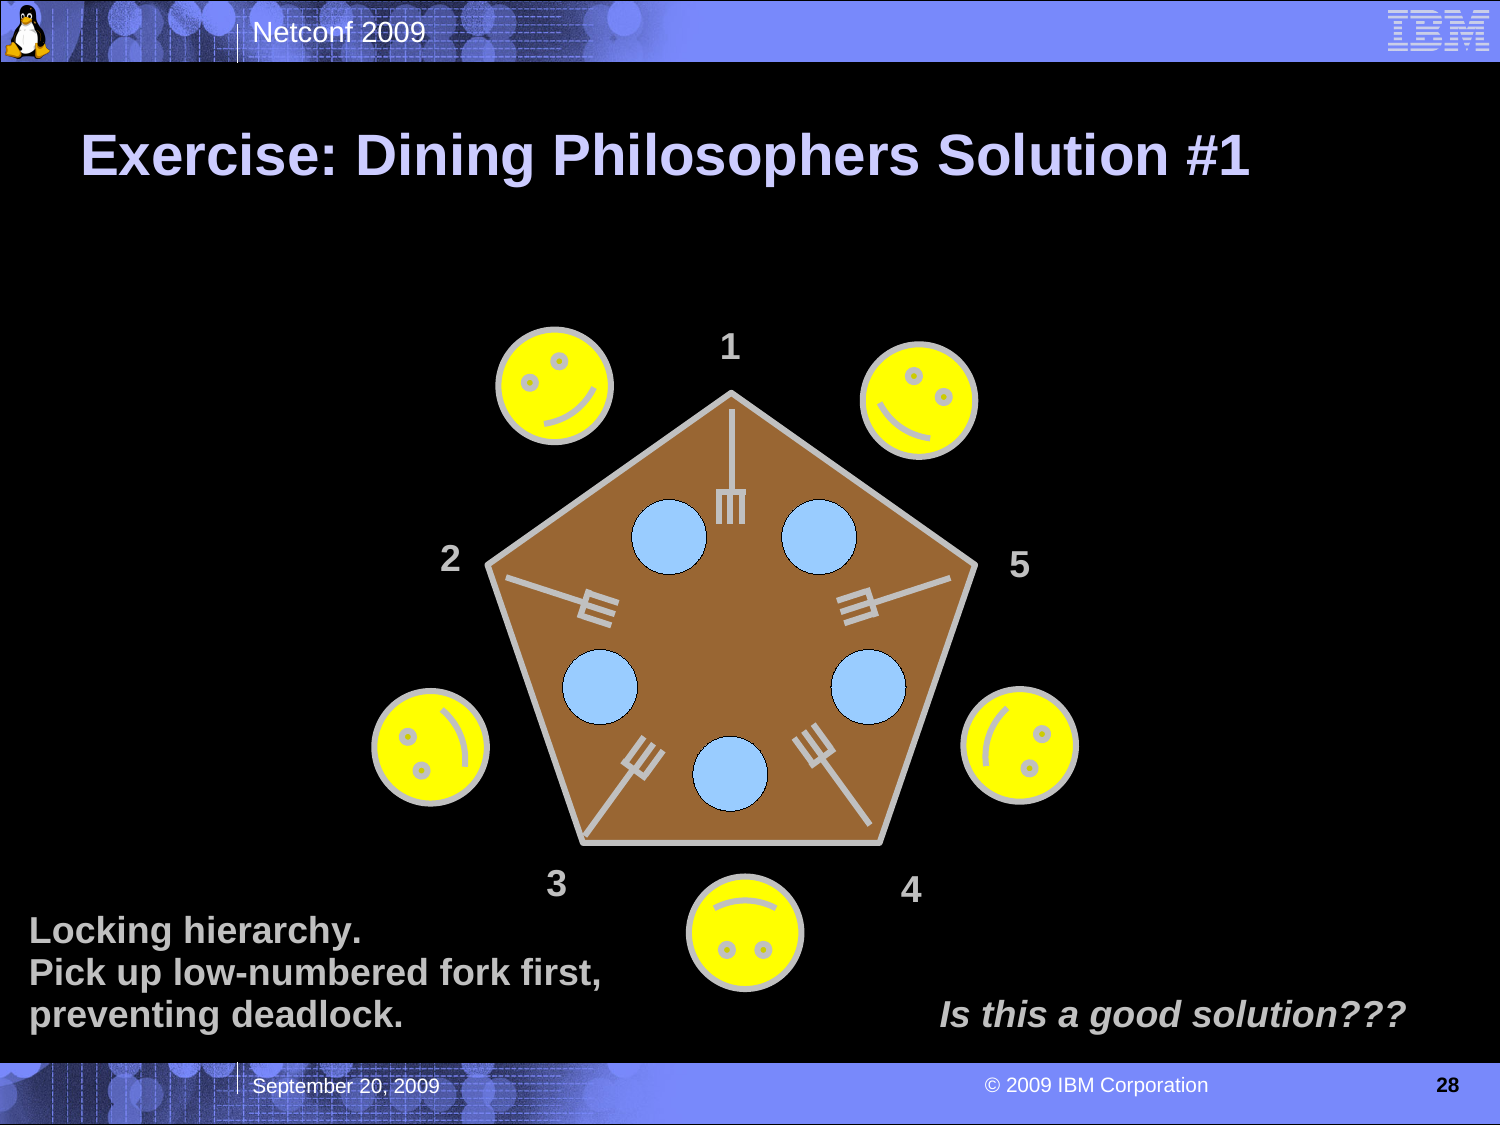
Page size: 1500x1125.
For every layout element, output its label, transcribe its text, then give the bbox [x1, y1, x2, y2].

text_box 3 [531, 855, 583, 902]
text_box [688, 876, 802, 990]
text_box [498, 329, 611, 443]
text_box [374, 691, 487, 804]
text_box 4 [886, 861, 937, 918]
title Exercise: Dining Philosophers Solution #1 [79, 124, 1433, 192]
picture [1, 1, 1500, 62]
text_box [487, 392, 976, 843]
text_box [862, 344, 976, 457]
text_box Locking hierarchy. Pick up low-numbered fork first, preventing deadlock. [14, 902, 618, 1043]
text_box 5 [994, 536, 1045, 594]
picture [0, 1063, 1500, 1124]
text_box Is this a good solution??? [924, 985, 1463, 1043]
text_box 2 [425, 530, 476, 588]
text_box 1 [704, 317, 756, 375]
text_box [963, 689, 1076, 802]
